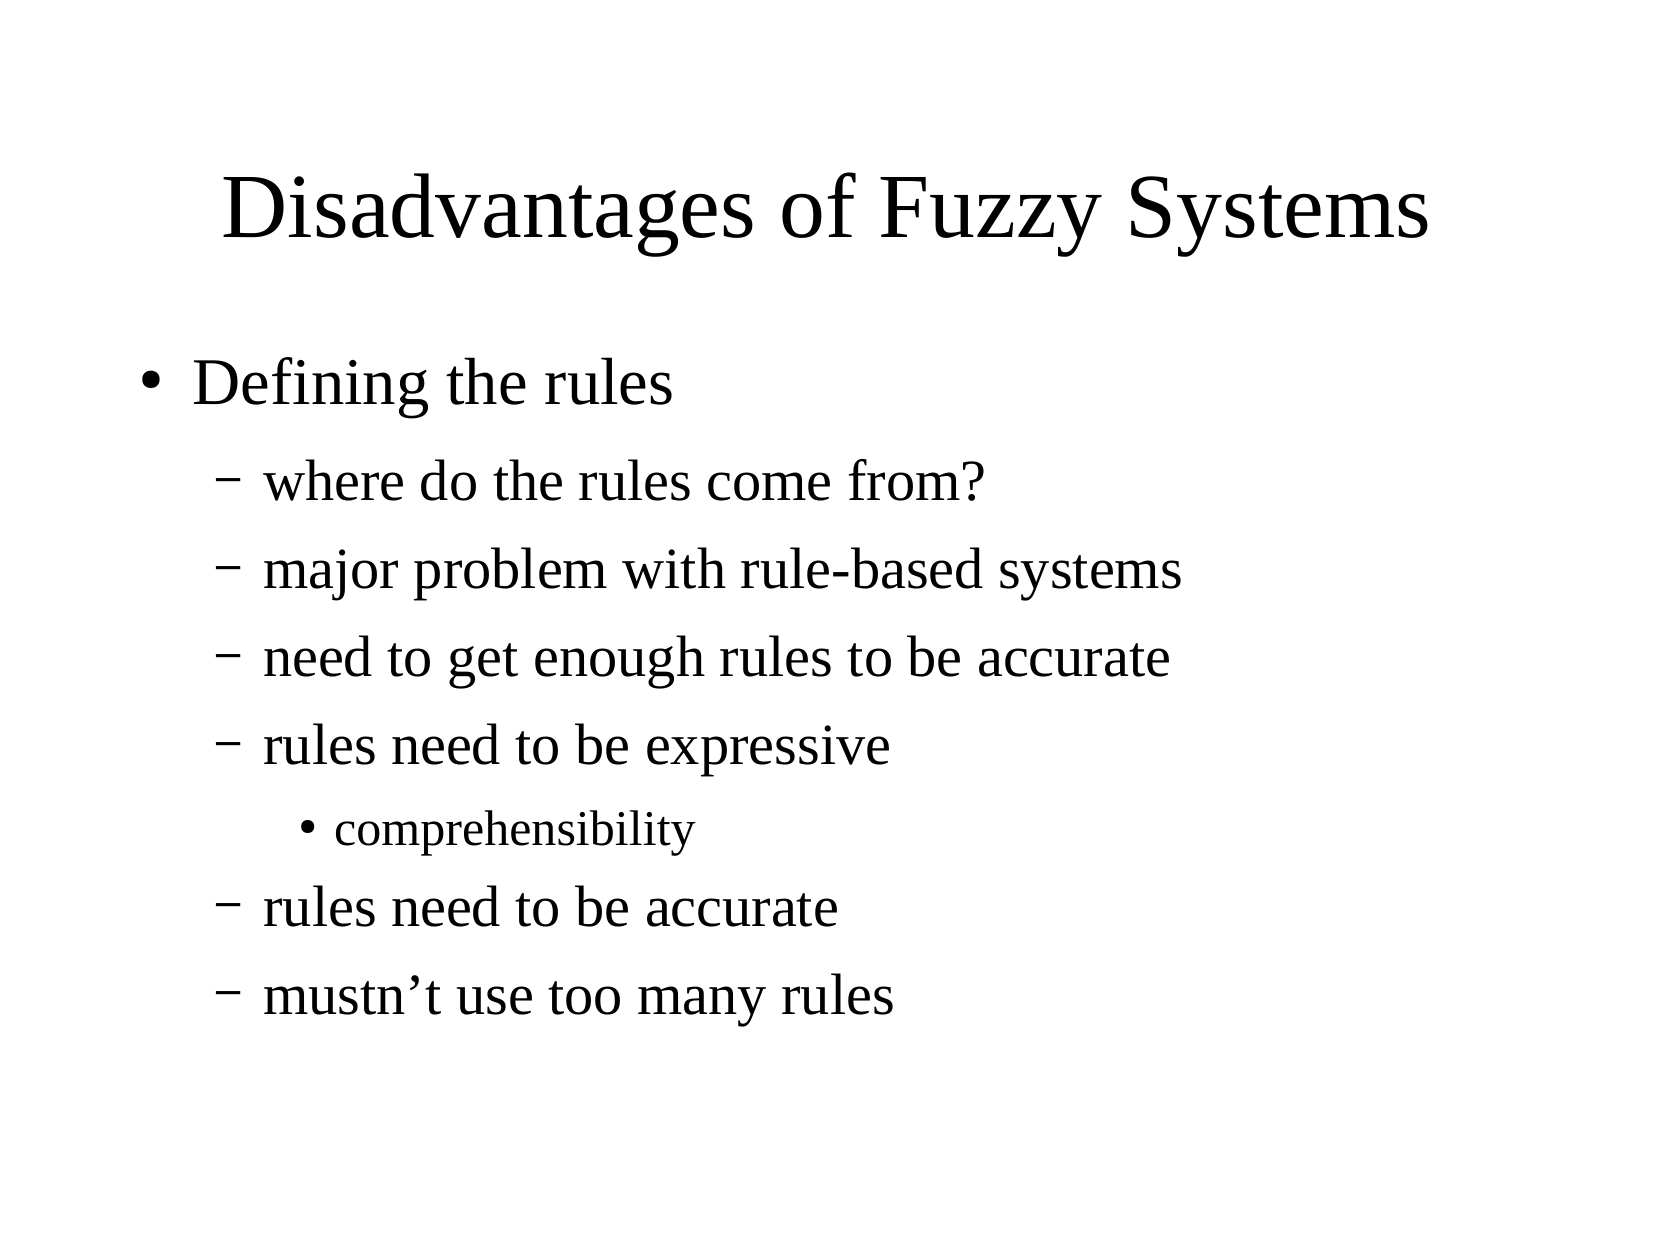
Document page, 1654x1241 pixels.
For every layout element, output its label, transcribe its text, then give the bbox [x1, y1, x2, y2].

title Disadvantages of Fuzzy Systems [121, 102, 1534, 311]
list Defining the rules where do the rules come from? major problem with rule-based systems need to get enough rules to be accurate rules need to be expressive comprehensibility rules need to be accurate mustn’t use too many rules [121, 344, 1534, 1127]
